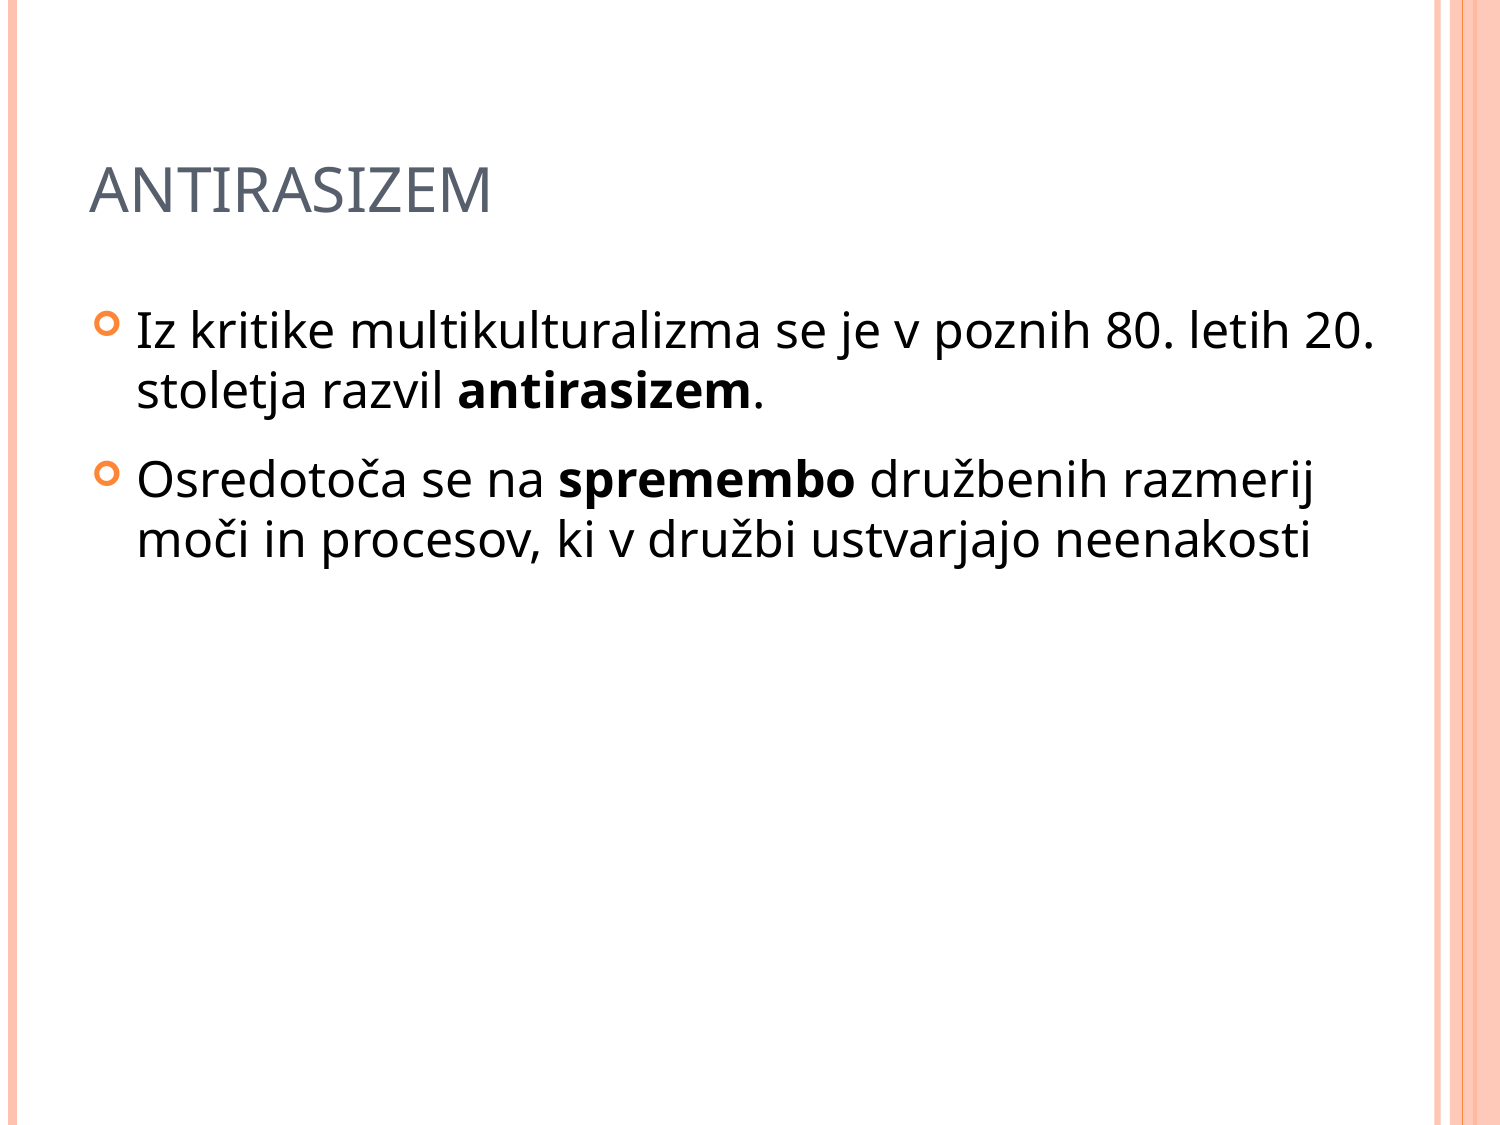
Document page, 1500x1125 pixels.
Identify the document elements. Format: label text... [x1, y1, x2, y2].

list Iz kritike multikulturalizma se je v poznih 80. letih 20. stoletja razvil antirasizem. Osredotoča se na spremembo družbenih razmerij moči in procesov, ki v družbi ustvarjajo neenakosti [76, 290, 1427, 1034]
title ANTIRASIZEM [75, 45, 1300, 233]
